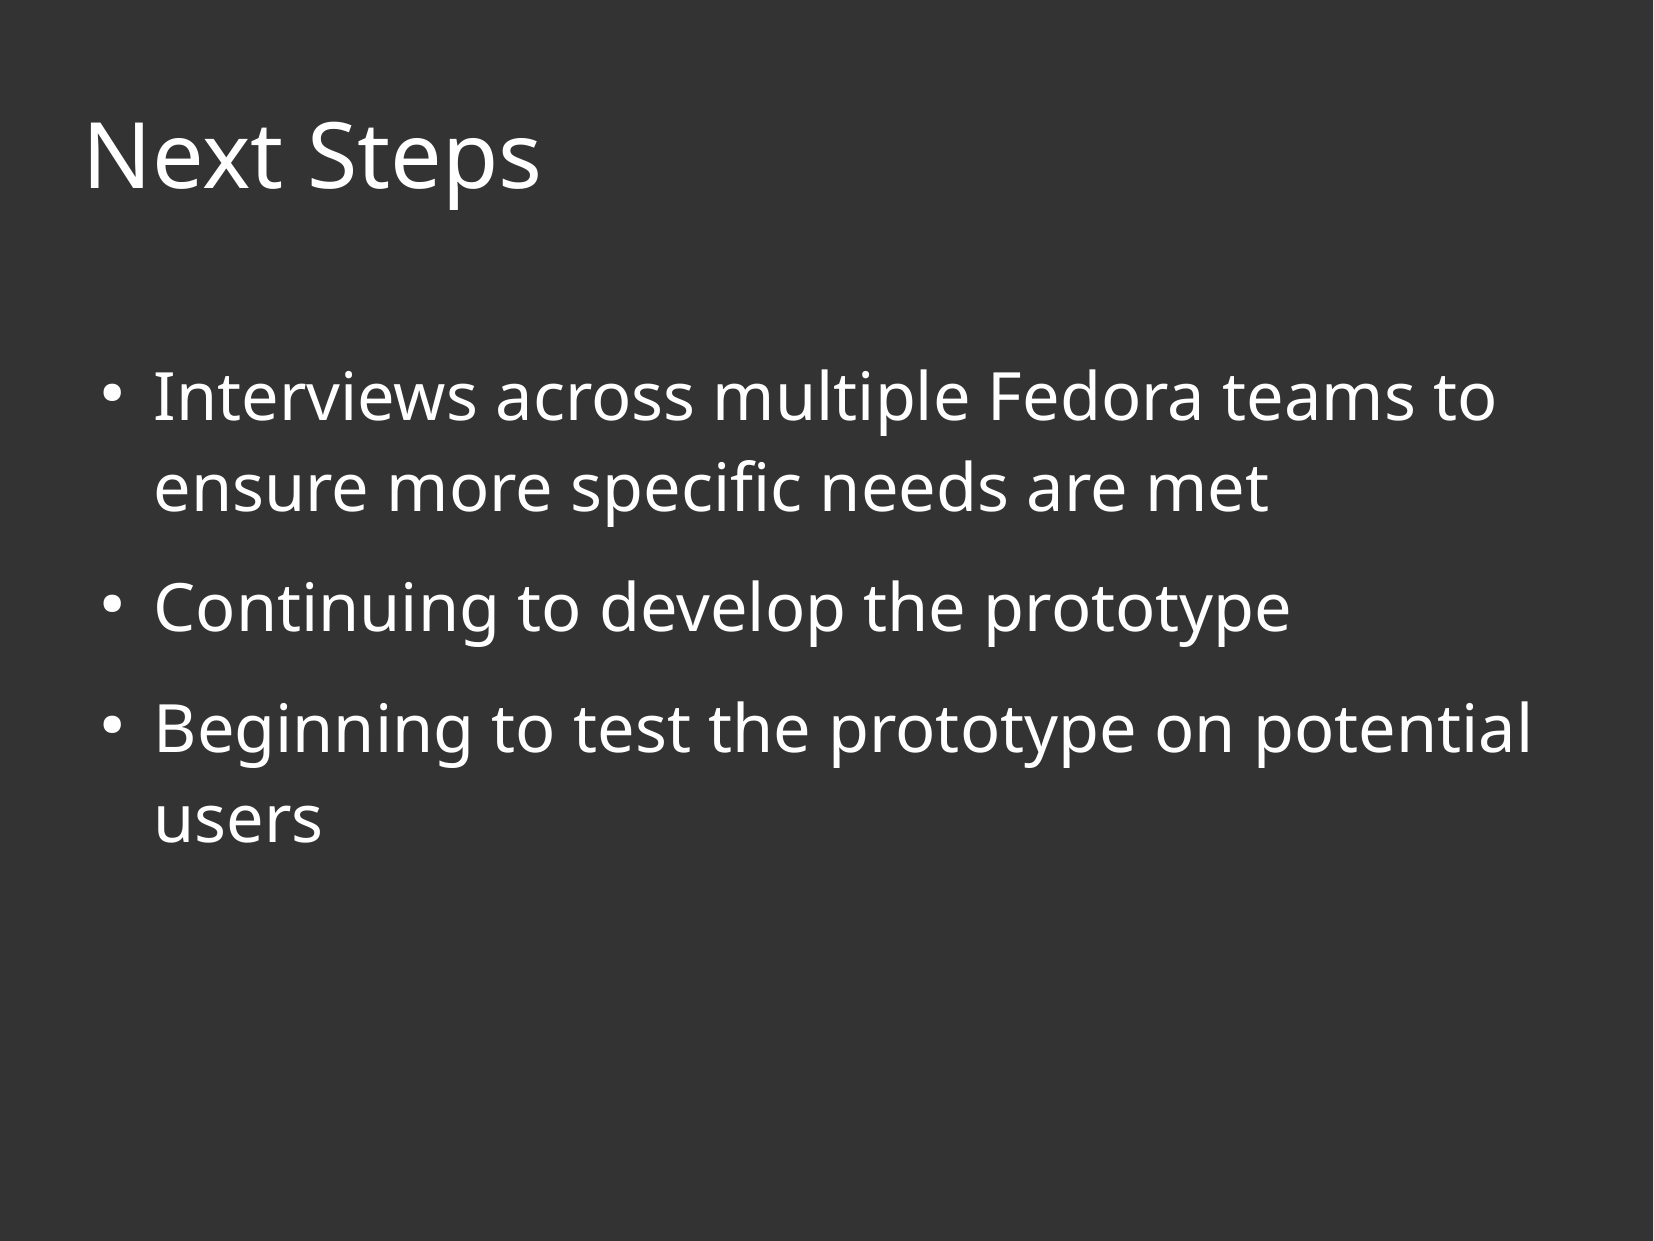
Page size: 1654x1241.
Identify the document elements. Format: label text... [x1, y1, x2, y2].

title Next Steps [82, 49, 1571, 257]
list Interviews across multiple Fedora teams to ensure more specific needs are met Continuing to develop the prototype Beginning to test the prototype on potential users [82, 349, 1571, 1069]
